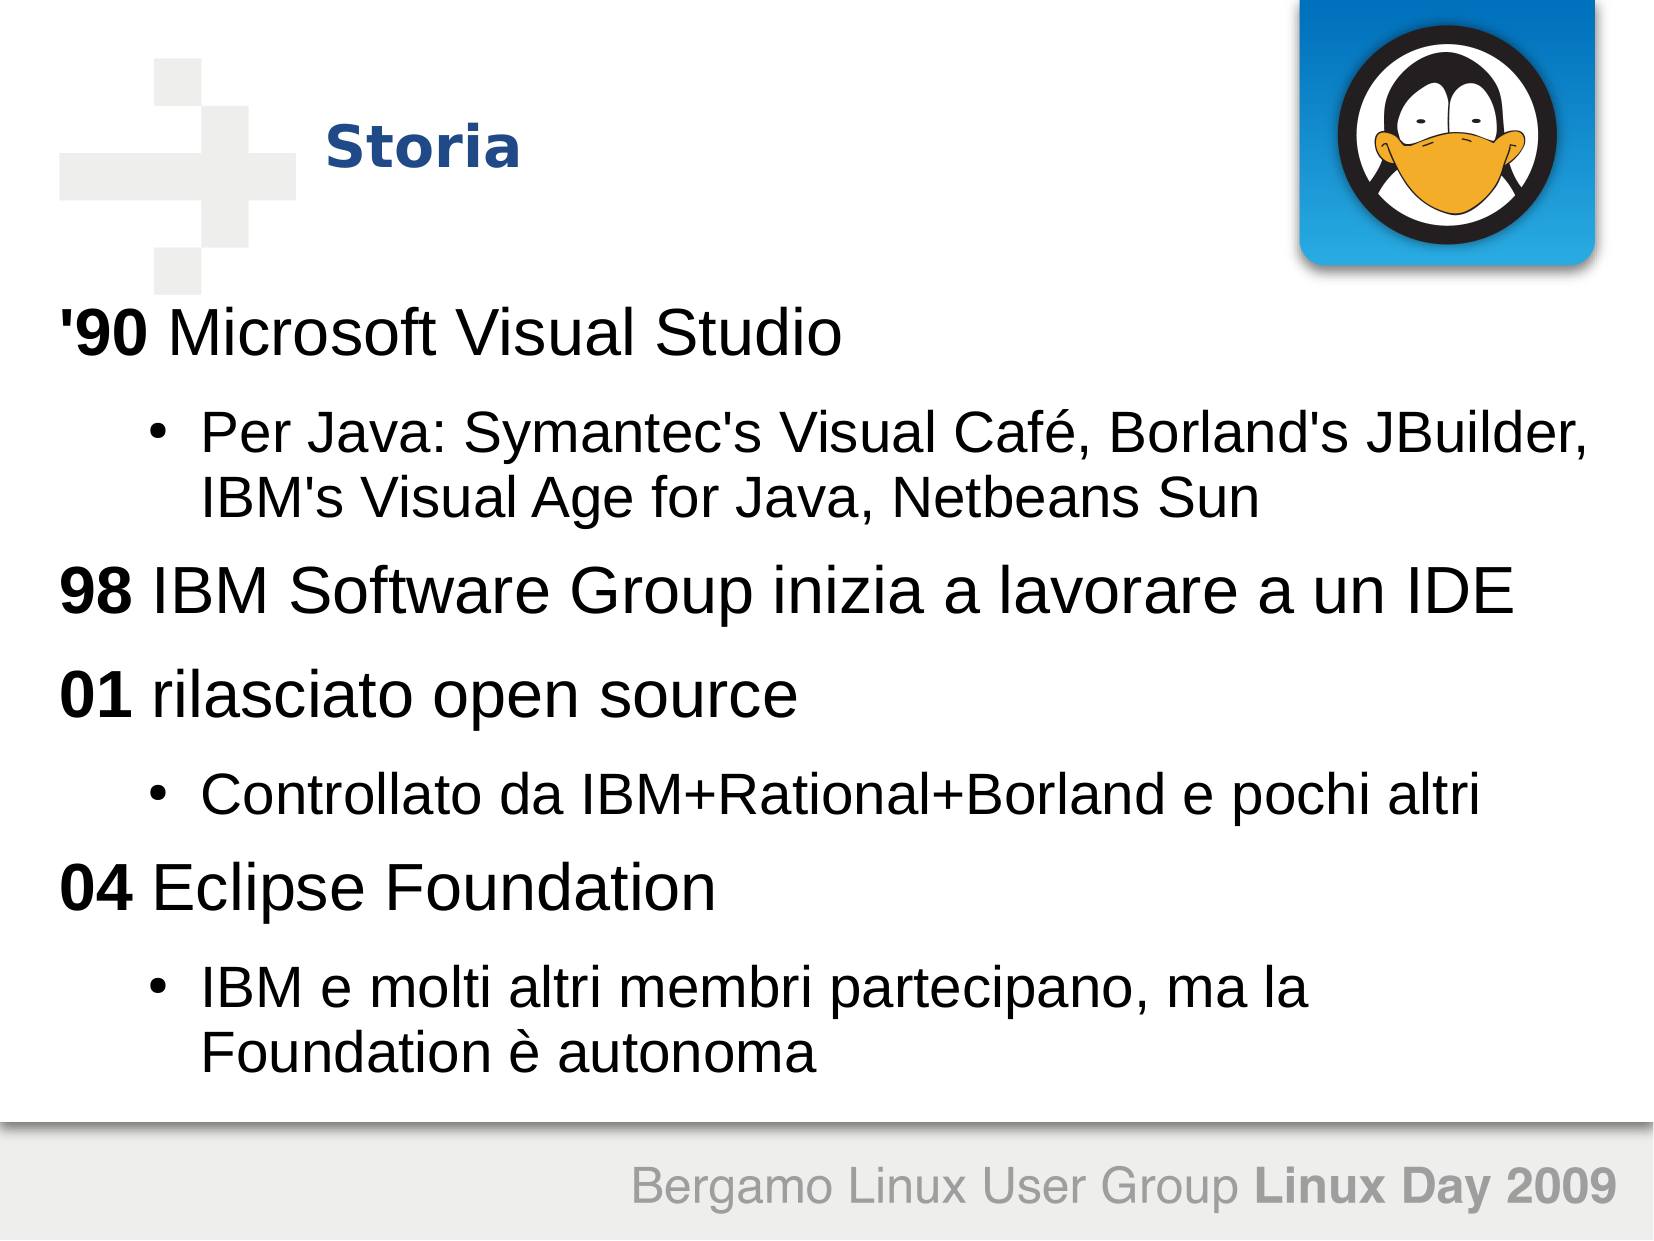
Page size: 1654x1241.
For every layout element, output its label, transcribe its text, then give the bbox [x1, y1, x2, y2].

list '90 Microsoft Visual Studio Per Java: Symantec's Visual Café, Borland's JBuilder, IBM's Visual Age for Java, Netbeans Sun 98 IBM Software Group inizia a lavorare a un IDE 01 rilasciato open source Controllato da IBM+Rational+Borland e pochi altri 04 Eclipse Foundation IBM e molti altri membri partecipano, ma la Foundation è autonoma [59, 295, 1595, 1085]
picture [0, 0, 1654, 1240]
title Storia [324, 66, 1247, 229]
